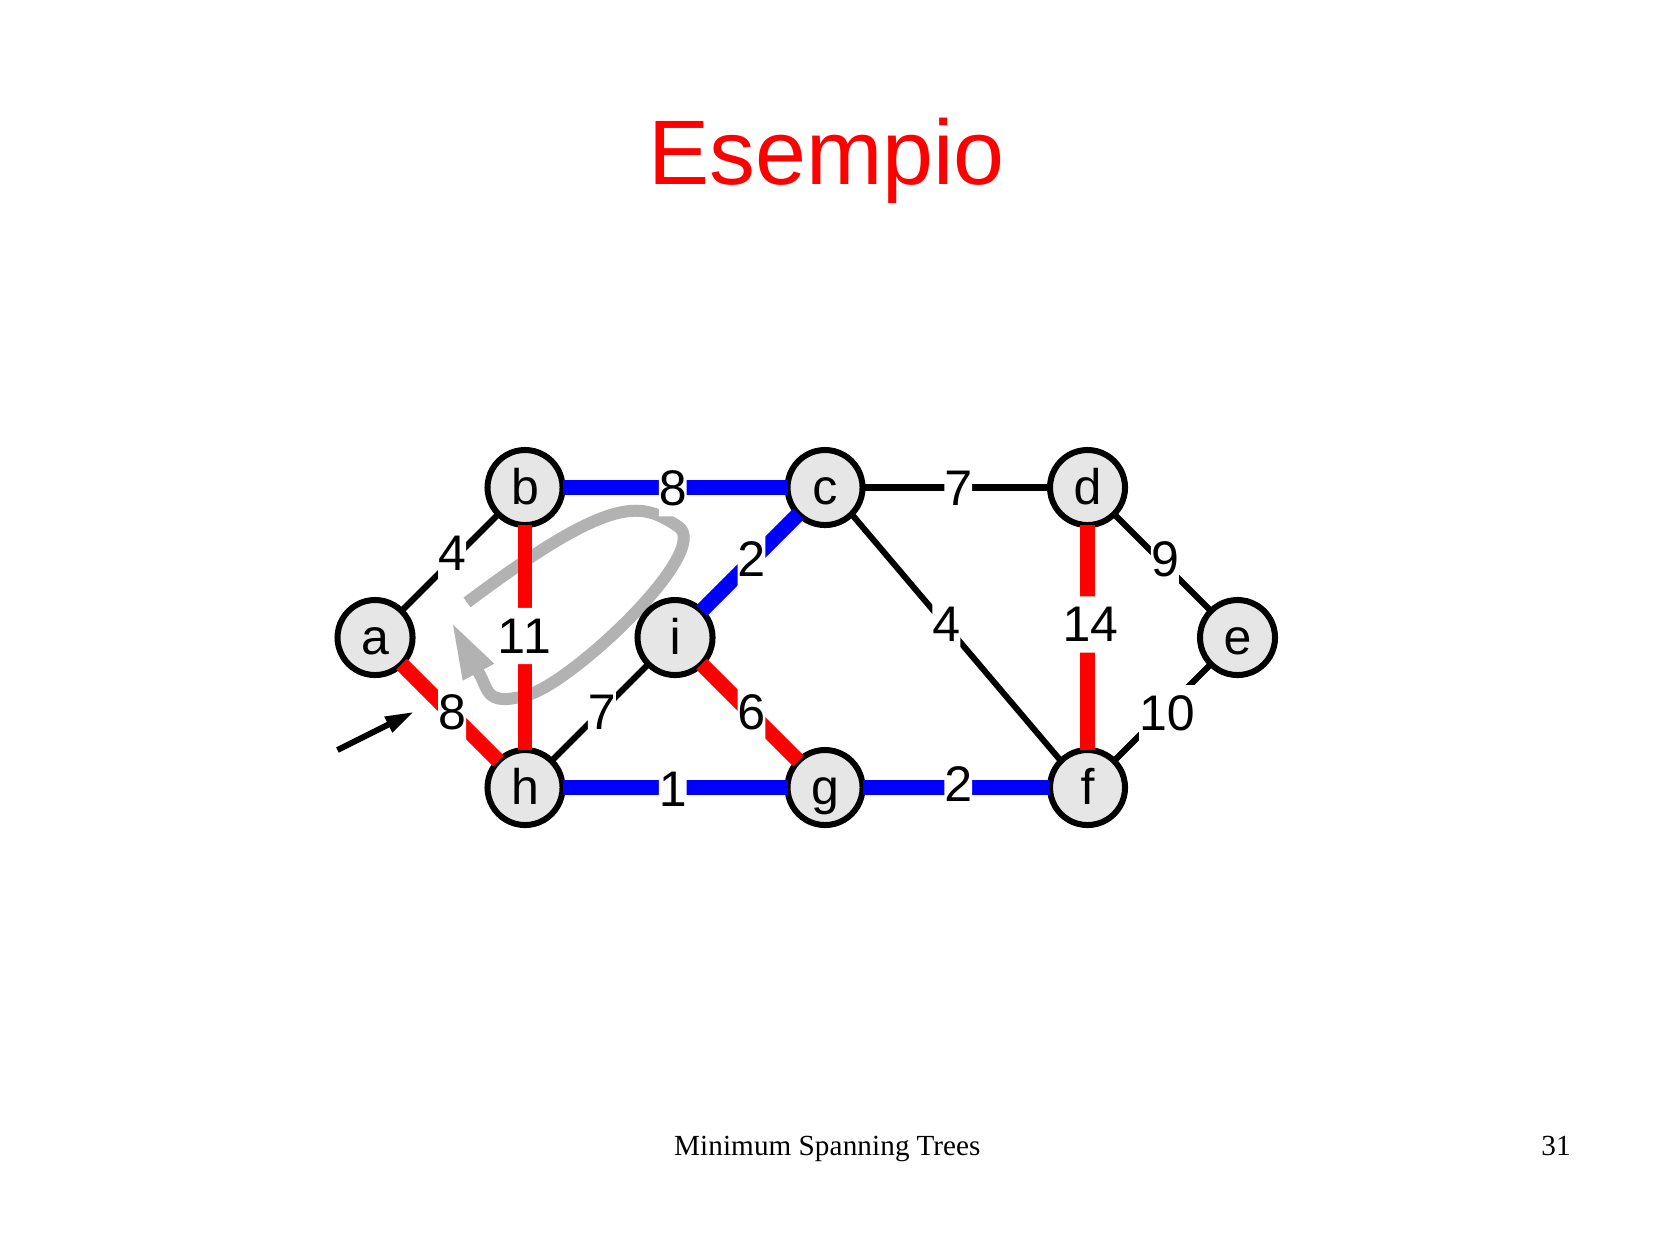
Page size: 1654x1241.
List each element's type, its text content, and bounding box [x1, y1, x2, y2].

text_box 7 [587, 684, 616, 742]
text_box 6 [737, 684, 766, 742]
text_box h [487, 750, 563, 826]
text_box 2 [944, 756, 973, 813]
text_box 2 [737, 531, 766, 588]
text_box 10 [1139, 685, 1195, 742]
text_box c [788, 450, 863, 526]
text_box 14 [1062, 596, 1119, 653]
text_box 8 [658, 460, 687, 517]
text_box i [637, 600, 713, 676]
text_box g [788, 750, 863, 826]
text_box a [337, 600, 413, 676]
text_box d [1050, 450, 1126, 525]
text_box 11 [497, 607, 557, 665]
text_box 1 [658, 761, 687, 818]
text_box 7 [944, 460, 973, 517]
title Esempio [82, 49, 1571, 257]
text_box 4 [932, 596, 961, 653]
text_box b [487, 450, 563, 525]
text_box 4 [438, 525, 467, 582]
text_box 9 [1150, 531, 1179, 588]
text_box e [1200, 600, 1276, 676]
text_box f [1050, 750, 1126, 826]
text_box 8 [438, 684, 467, 741]
